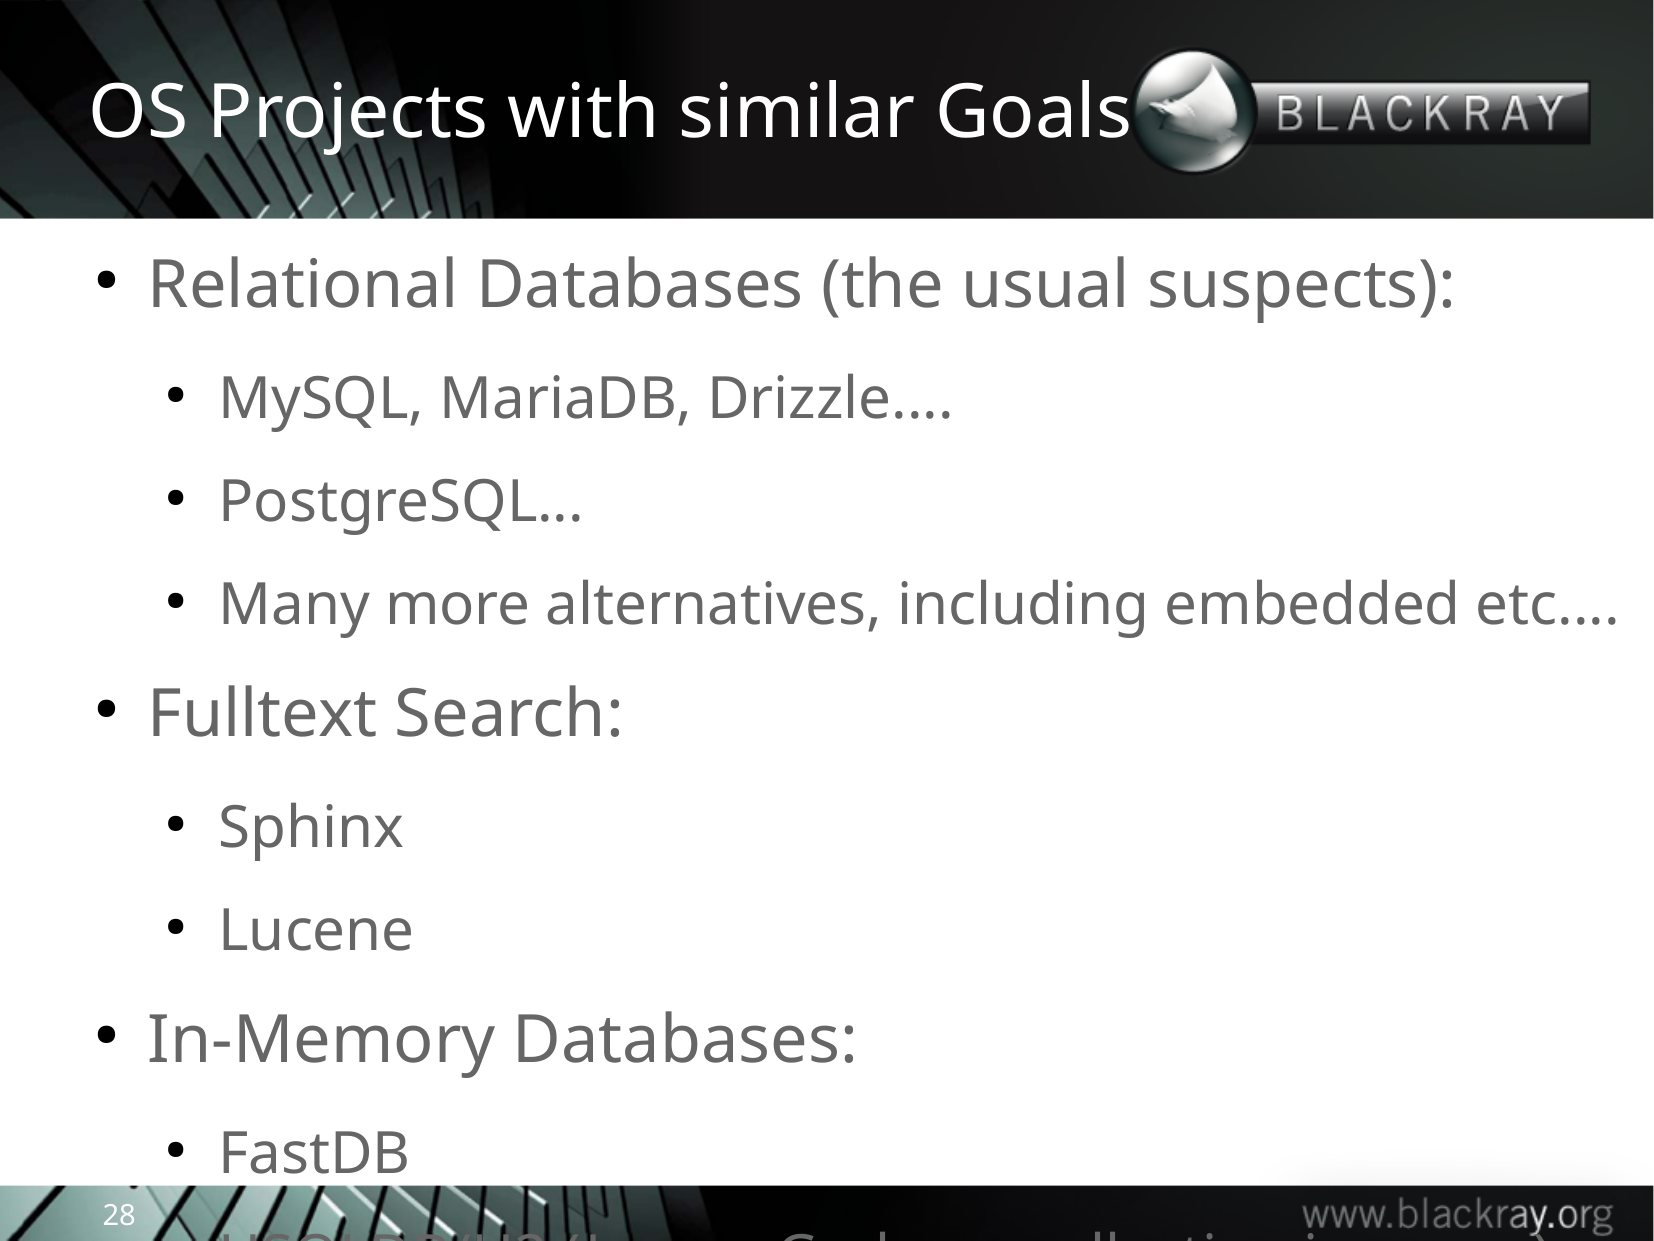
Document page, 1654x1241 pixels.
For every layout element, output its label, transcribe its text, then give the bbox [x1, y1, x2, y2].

title OS Projects with similar Goals [88, 46, 1577, 170]
list Relational Databases (the usual suspects): MySQL, MariaDB, Drizzle.... PostgreSQL... Many more alternatives, including embedded etc.... Fulltext Search: Sphinx Lucene In-Memory Databases: FastDB HSQLDB/H2 (Java → Garbage collection issues....) [76, 236, 1625, 1172]
picture [0, 0, 1654, 1241]
